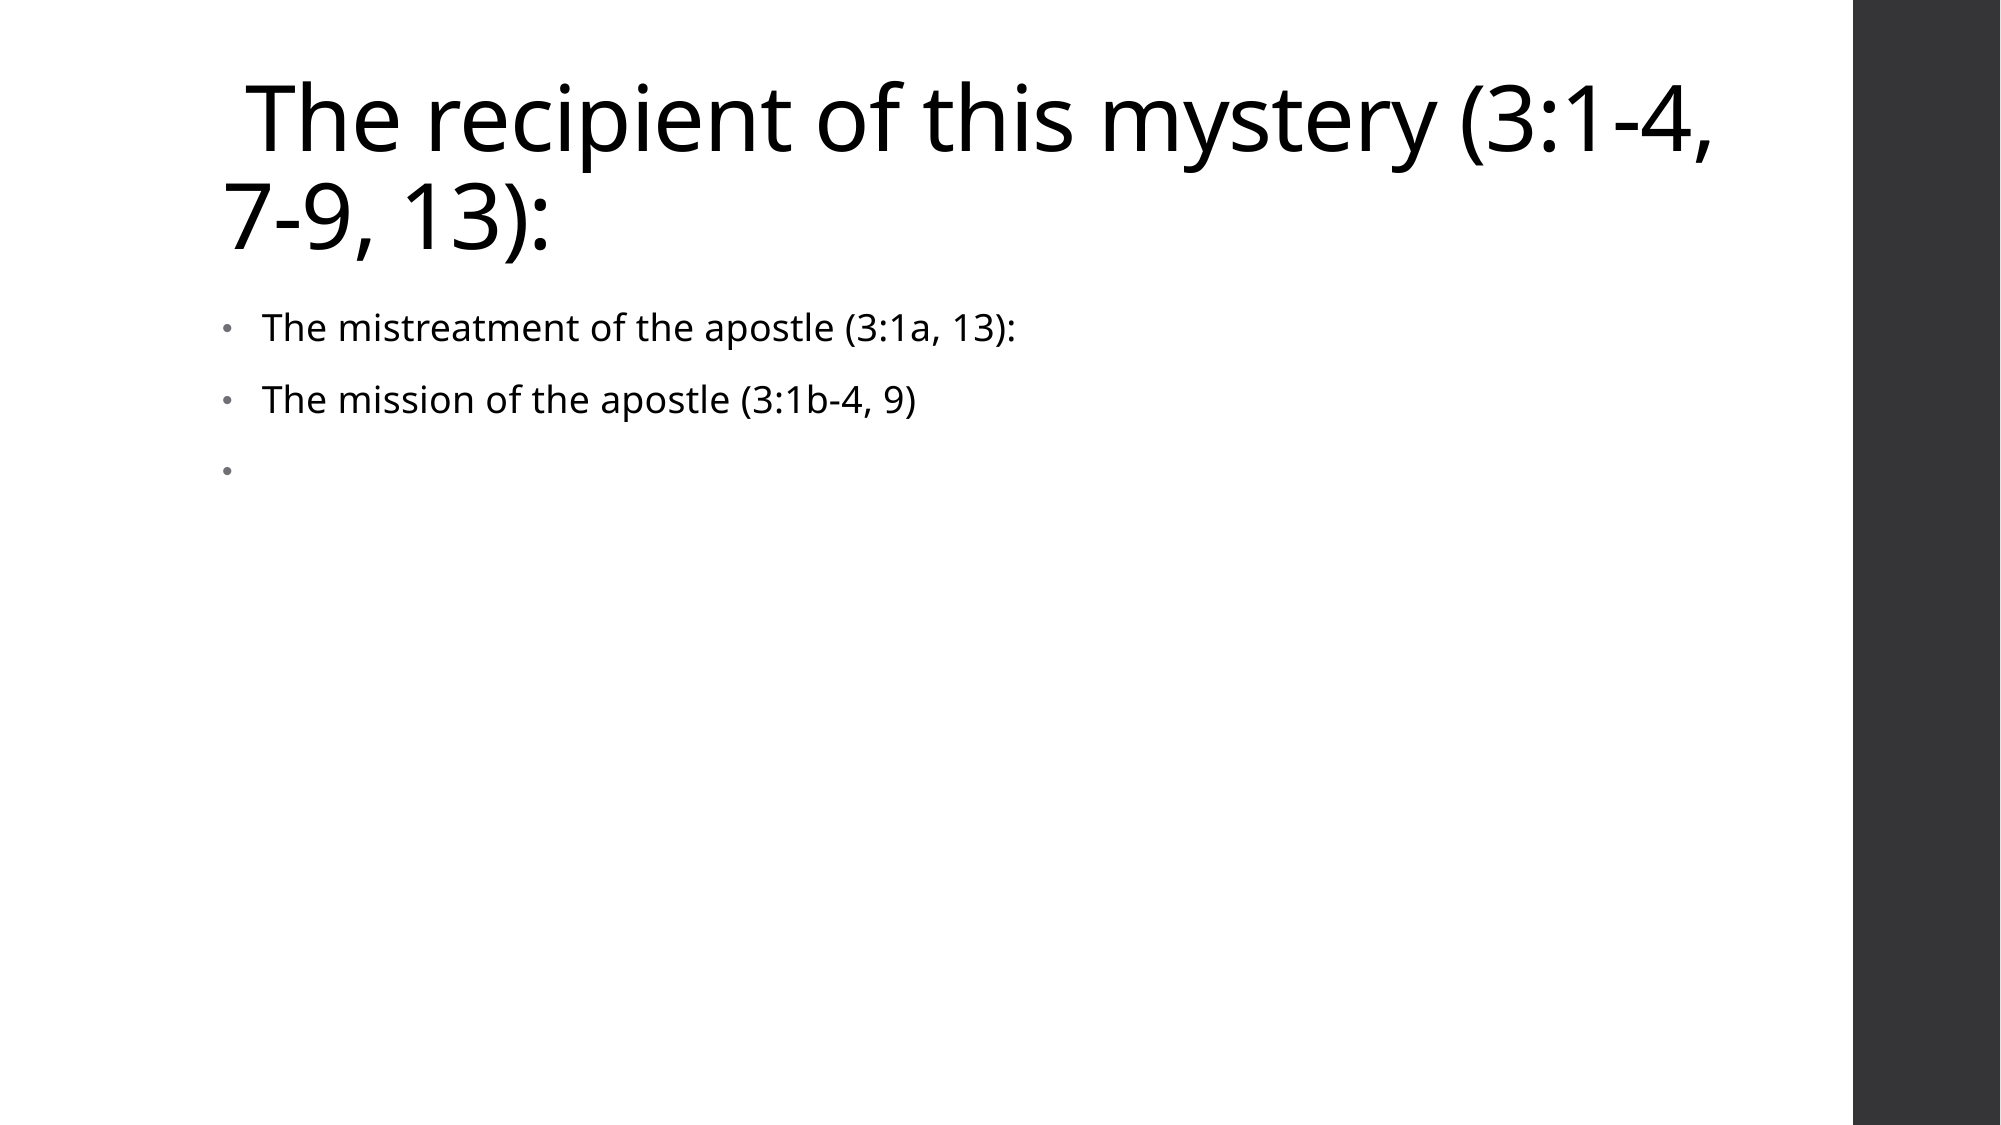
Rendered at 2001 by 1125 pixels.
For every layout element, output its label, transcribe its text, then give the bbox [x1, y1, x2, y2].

title The recipient of this mystery (3:1-4, 7-9, 13): [206, 60, 1797, 278]
list The mistreatment of the apostle (3:1a, 13): The mission of the apostle (3:1b-4, 9) [206, 299, 1617, 1014]
